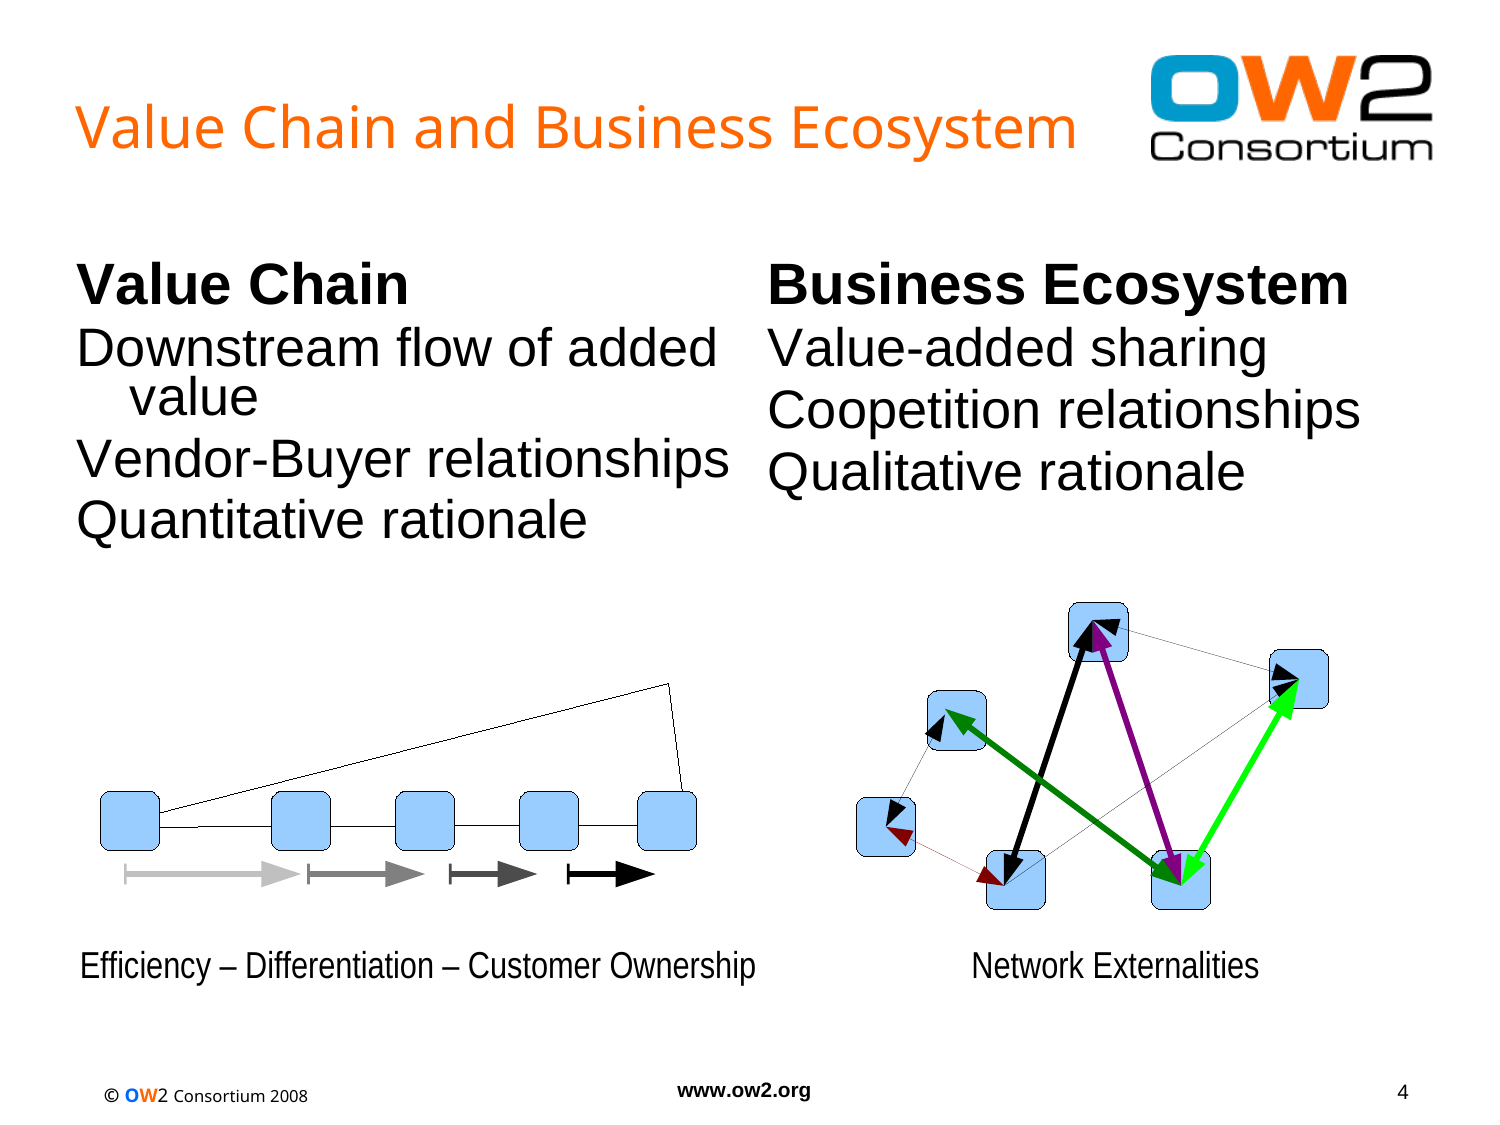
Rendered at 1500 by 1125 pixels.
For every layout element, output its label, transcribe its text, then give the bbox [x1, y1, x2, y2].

list Business Ecosystem Value-added sharing Coopetition relationships Qualitative rationale [766, 262, 1425, 1004]
text_box Network Externalities [956, 944, 1275, 1003]
list Value Chain Downstream flow of added value Vendor-Buyer relationships Quantitative rationale [75, 262, 734, 944]
picture [1175, 72, 1218, 105]
picture [1175, 55, 1433, 161]
text_box [637, 791, 697, 851]
text_box [395, 791, 455, 851]
text_box [519, 791, 579, 851]
title Value Chain and Business Ecosystem [75, 52, 1175, 207]
text_box [271, 791, 331, 851]
text_box Efficiency – Differentiation – Customer Ownership [64, 944, 772, 1003]
text_box [100, 791, 160, 851]
